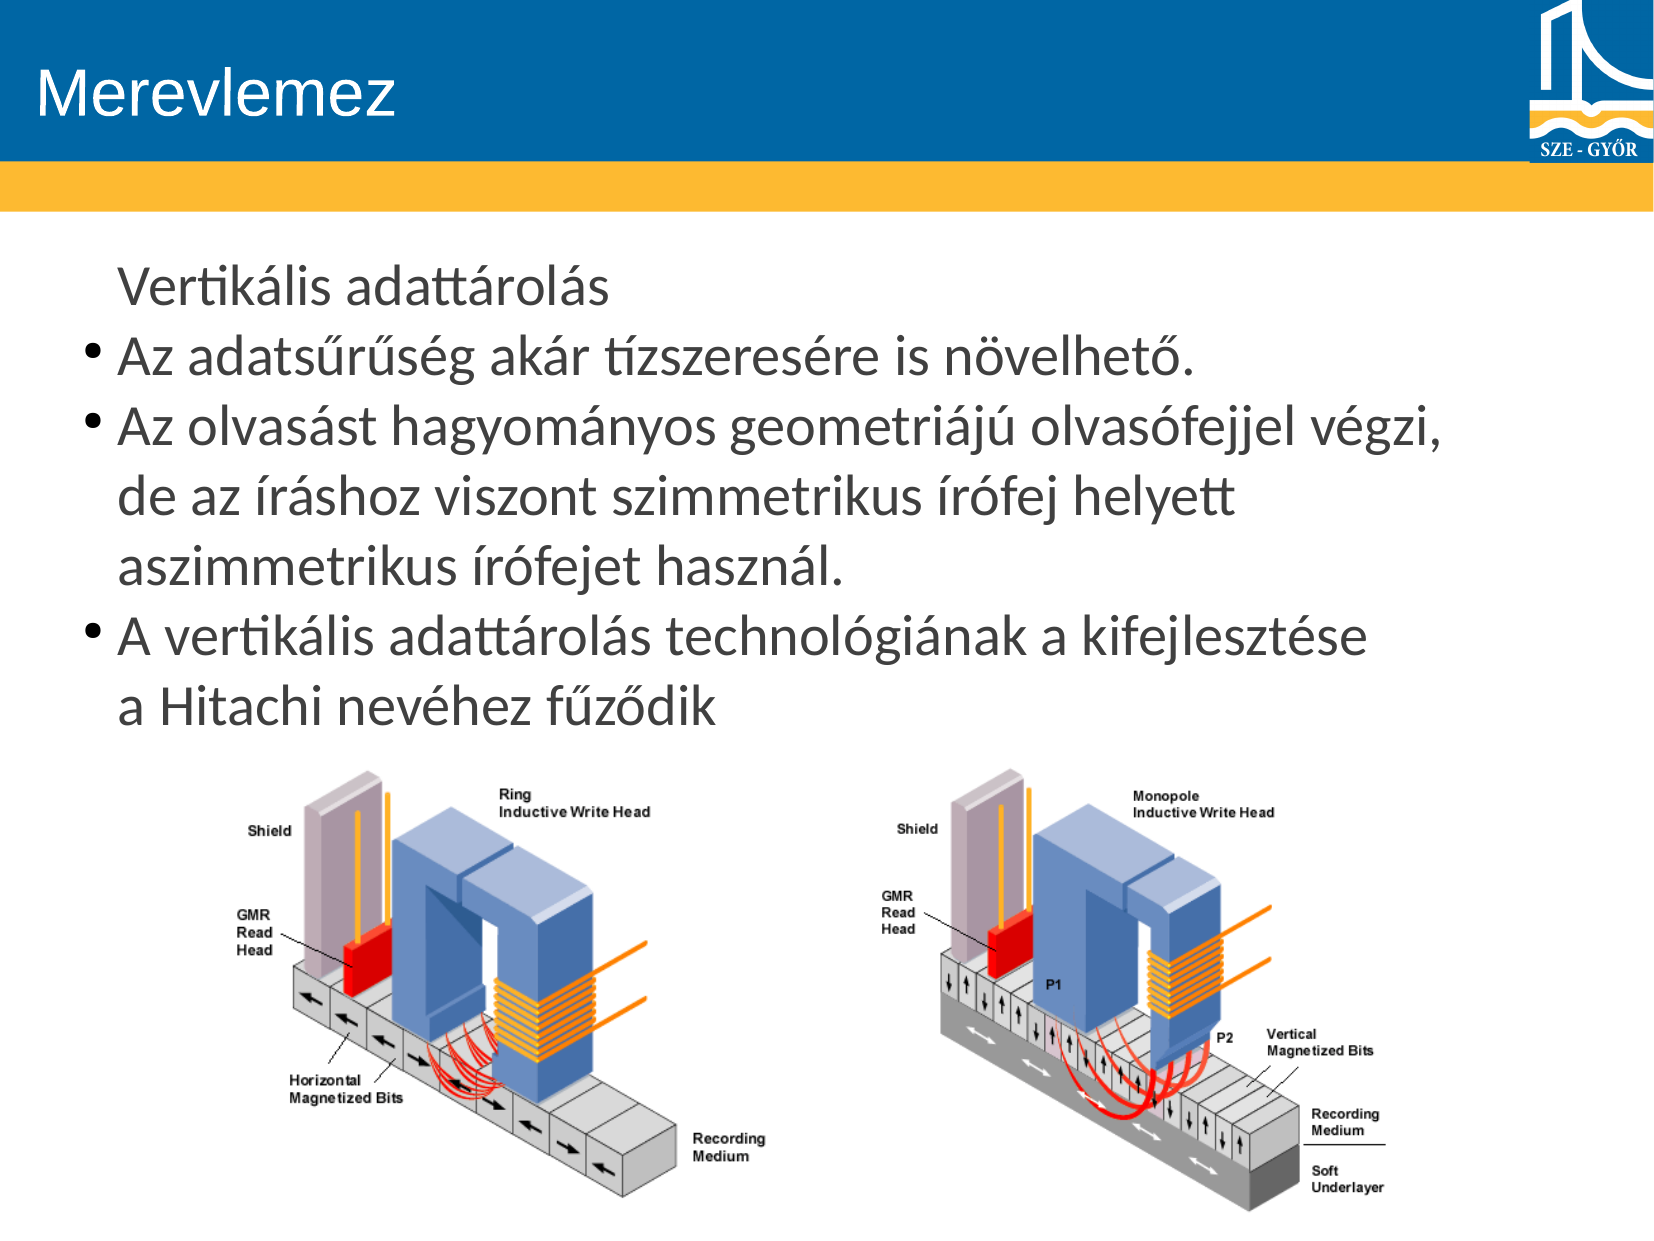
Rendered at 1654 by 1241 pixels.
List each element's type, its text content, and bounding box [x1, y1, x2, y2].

picture [224, 763, 775, 1213]
text_box Merevlemez [34, 48, 1524, 144]
picture [871, 763, 1401, 1229]
picture [1529, 0, 1654, 163]
text_box Vertikális adattárolás Az adatsűrűség akár tízszeresére is növelhető. Az olvasást hagyományos geometriájú olvasófejjel végzi, de az íráshoz viszont szimmetrikus írófej helyett aszimmetrikus írófejet használ. A vertikális adattárolás technológiának a kifejlesztése a Hitachi nevéhez fűződik [82, 247, 1571, 1198]
